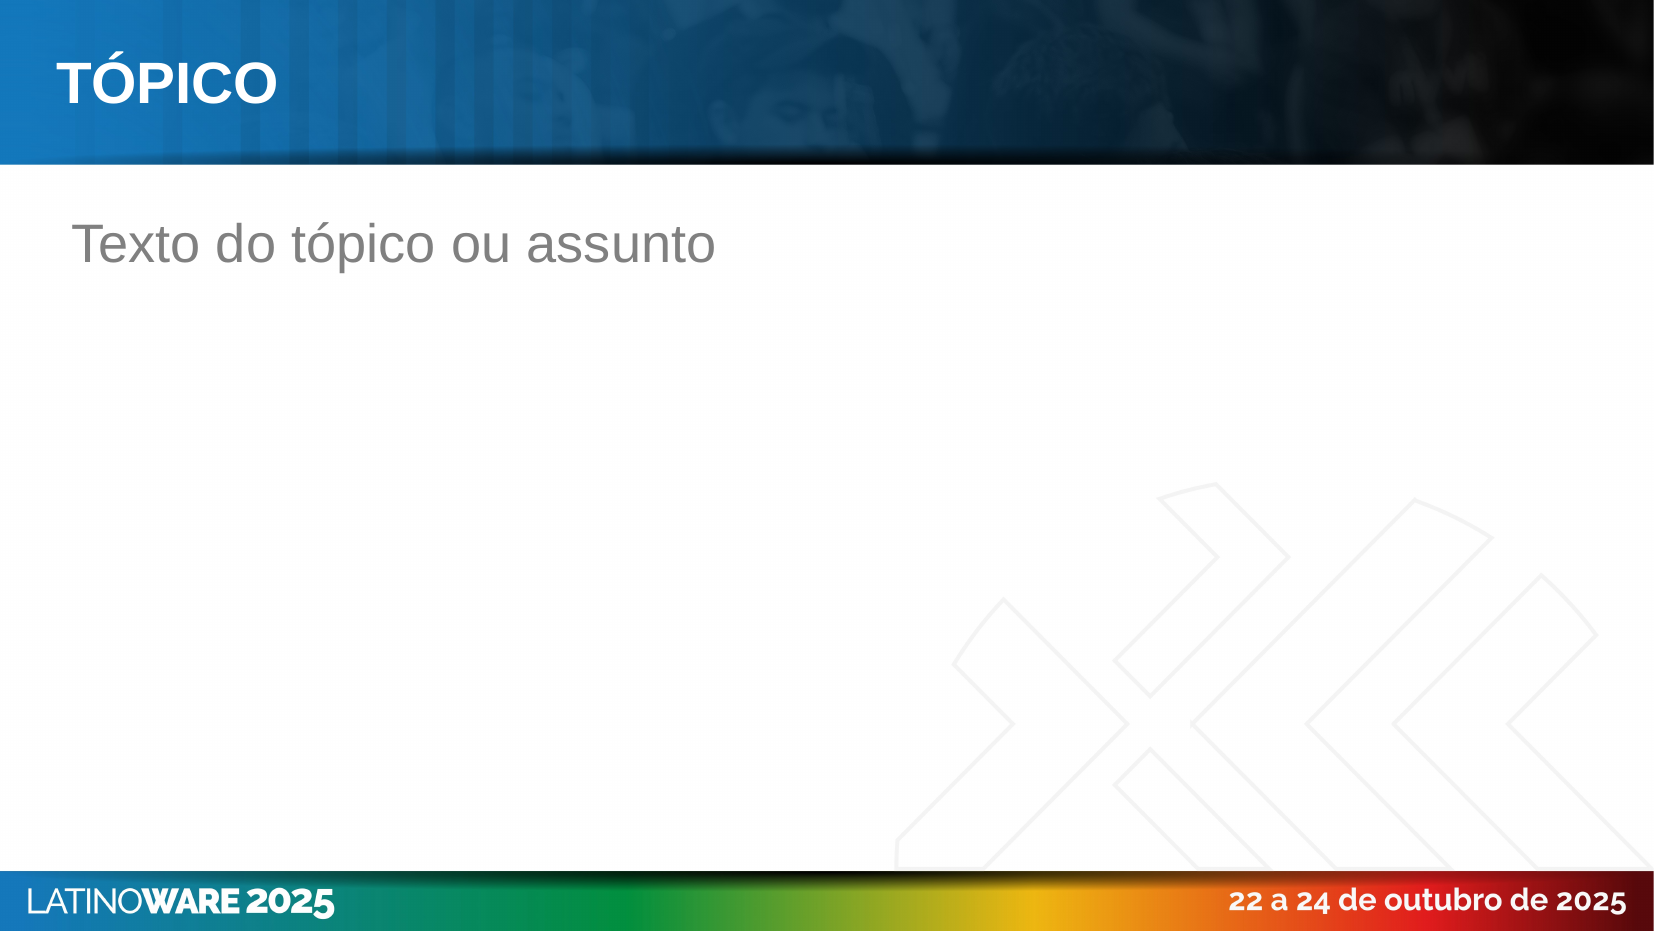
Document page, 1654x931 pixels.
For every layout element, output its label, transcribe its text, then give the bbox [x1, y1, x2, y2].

text_box Texto do tópico ou assunto [56, 200, 1598, 798]
text_box TÓPICO [41, 20, 1300, 140]
picture [0, 0, 1654, 931]
